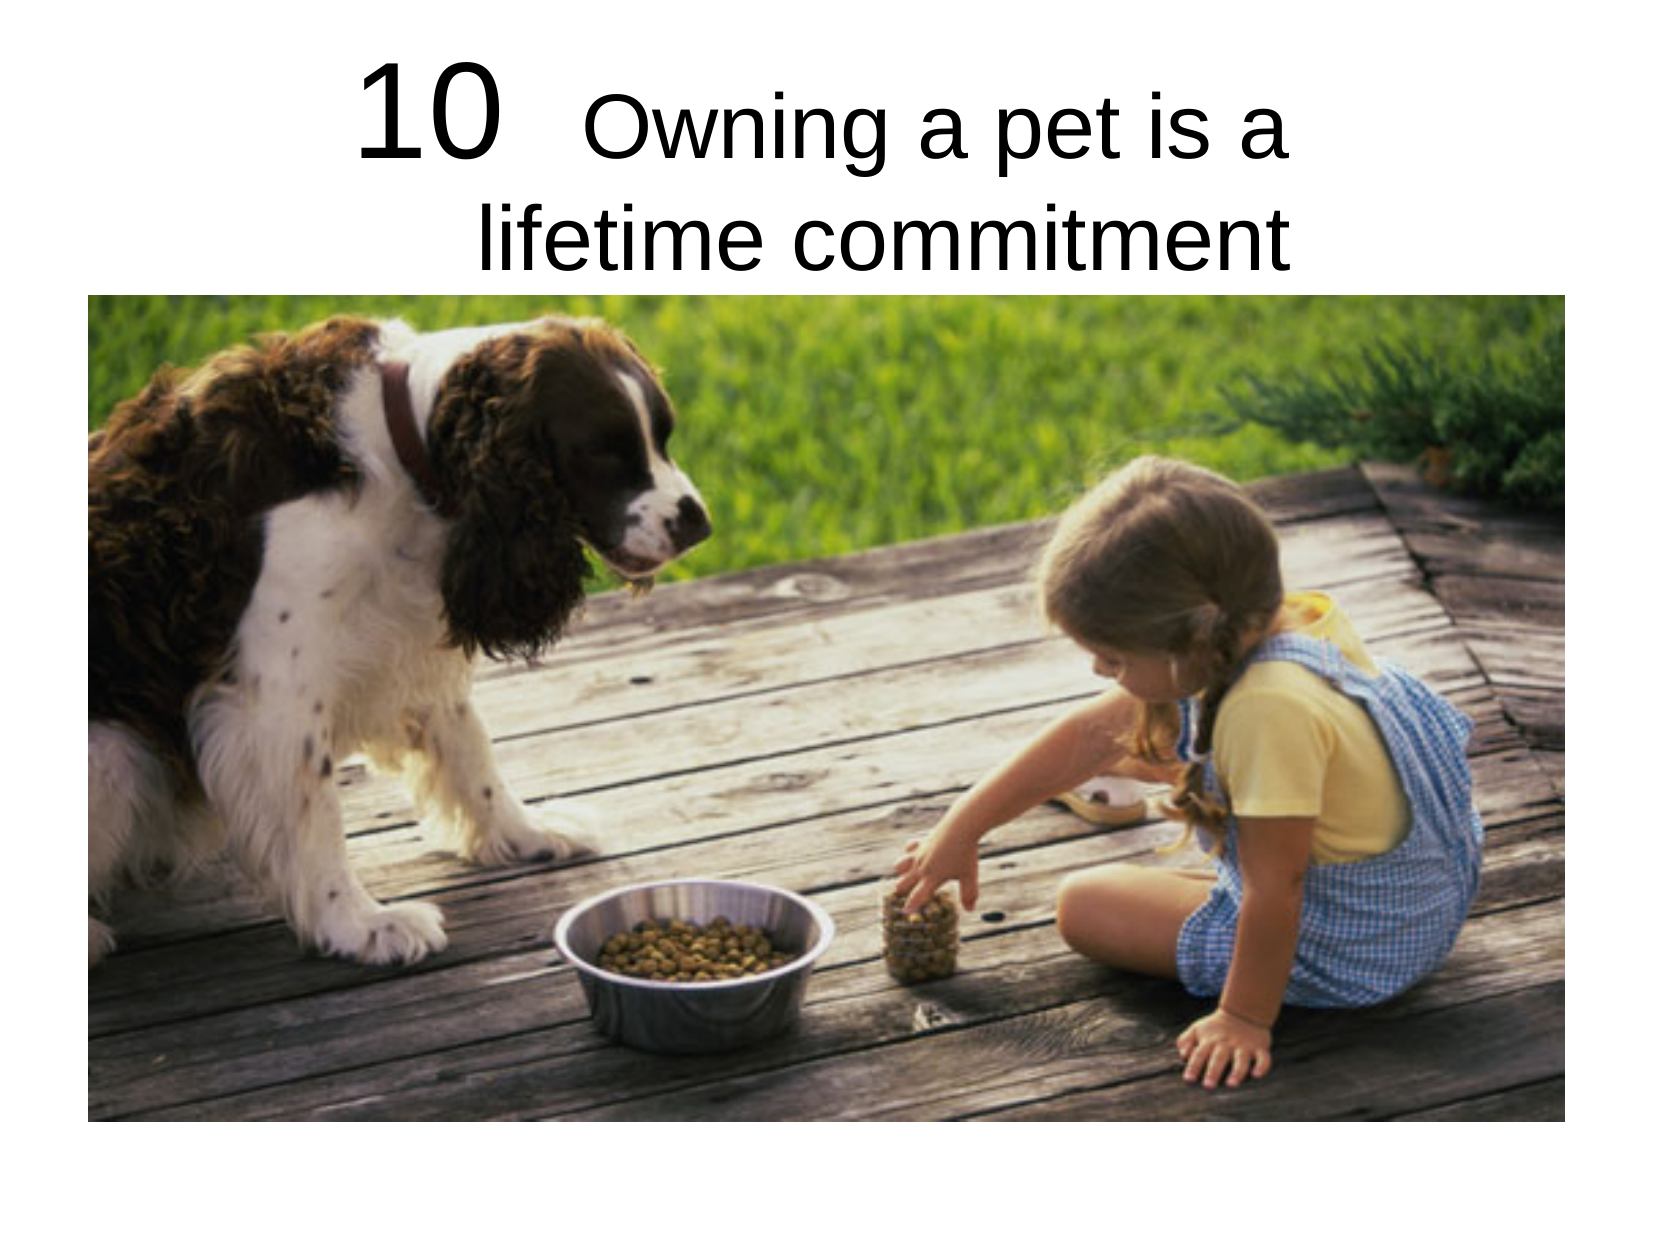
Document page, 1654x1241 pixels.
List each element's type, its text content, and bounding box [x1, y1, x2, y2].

title 10 Owning a pet is a lifetime commitment [76, 34, 1565, 291]
picture [88, 295, 1565, 1123]
